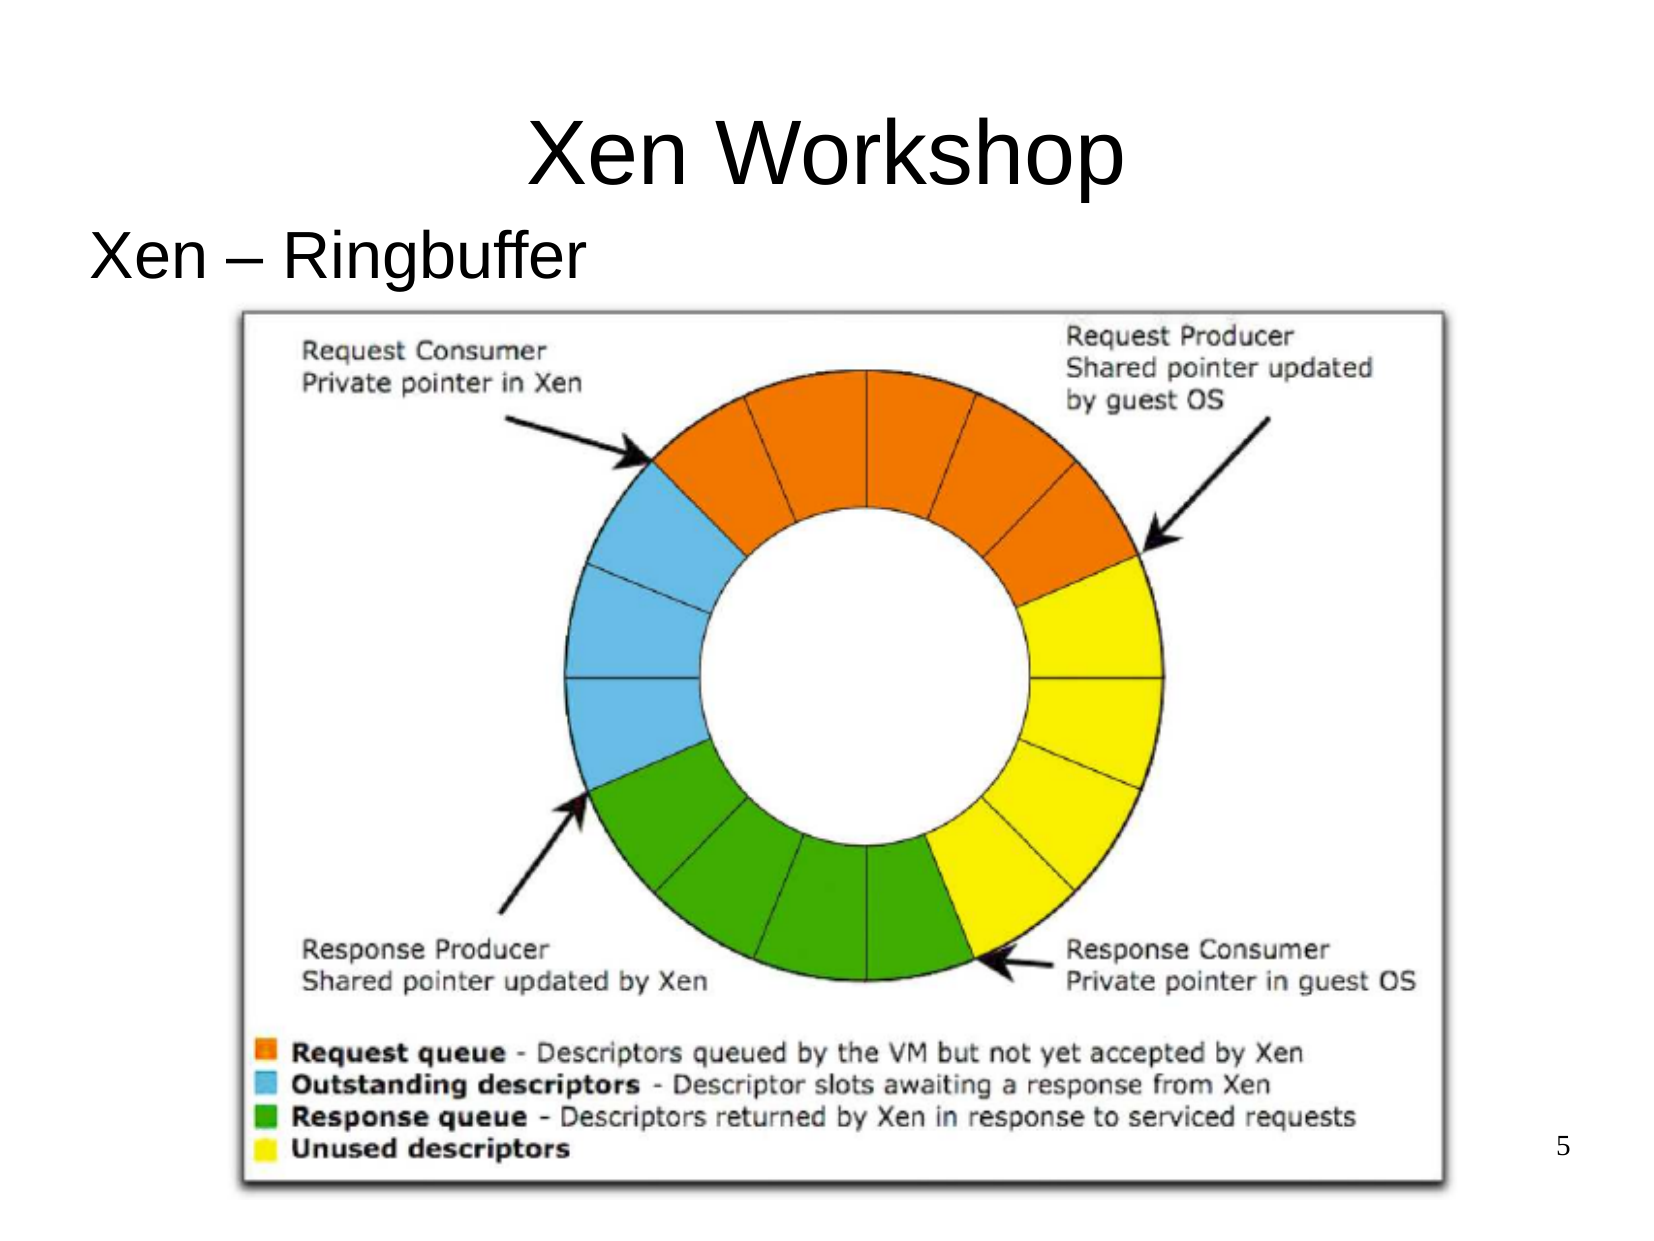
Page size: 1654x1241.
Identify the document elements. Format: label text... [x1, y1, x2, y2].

picture [225, 299, 1463, 1201]
title Xen Workshop [82, 49, 1571, 210]
text_box Xen – Ringbuffer [75, 210, 1576, 300]
